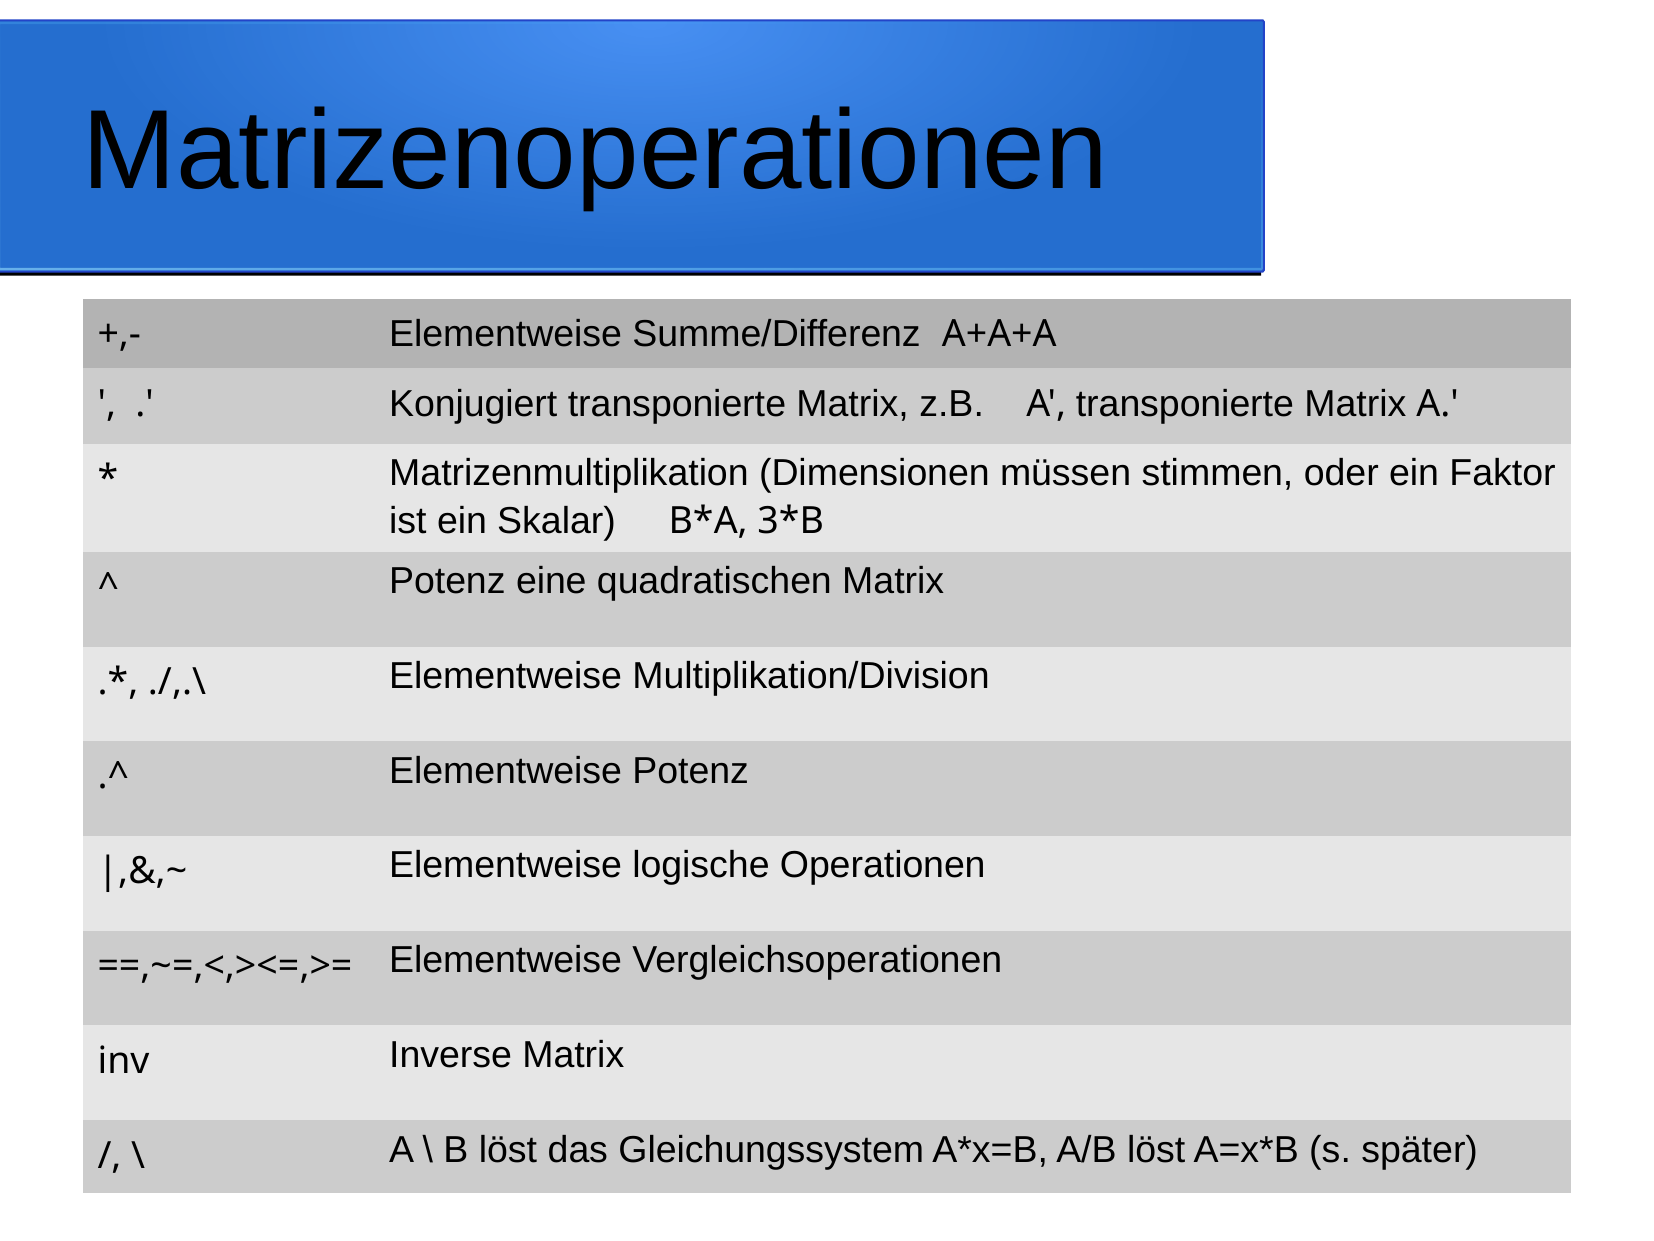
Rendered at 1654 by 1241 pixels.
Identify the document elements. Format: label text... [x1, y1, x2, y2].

table_cell ', .' [83, 368, 374, 444]
table_cell Elementweise Vergleichsoperationen [374, 931, 1571, 1025]
table_header Elementweise Summe/Differenz A+A+A [374, 299, 1571, 368]
table_header +,- [83, 299, 374, 368]
table_cell Potenz eine quadratischen Matrix [374, 552, 1571, 647]
table_cell Konjugiert transponierte Matrix, z.B. A', transponierte Matrix A.' [374, 368, 1571, 444]
table_cell |,&,~ [83, 836, 374, 931]
title Matrizenoperationen [82, 47, 1235, 252]
table_cell inv [83, 1025, 374, 1120]
table_cell .^ [83, 741, 374, 836]
table_cell /, \ [83, 1120, 374, 1193]
table_cell Inverse Matrix [374, 1025, 1571, 1120]
table_cell ==,~=,<,><=,>= [83, 931, 374, 1025]
table_cell A \ B löst das Gleichungssystem A*x=B, A/B löst A=x*B (s. später) [374, 1120, 1571, 1193]
table_cell Elementweise Multiplikation/Division [374, 647, 1571, 741]
table_cell ^ [83, 552, 374, 647]
table_cell Elementweise Potenz [374, 741, 1571, 836]
table_cell .*, ./,.\ [83, 647, 374, 741]
table_cell Matrizenmultiplikation (Dimensionen müssen stimmen, oder ein Faktor ist ein Skalar) B*A, 3*B [374, 444, 1571, 552]
table_cell Elementweise logische Operationen [374, 836, 1571, 931]
table_cell * [83, 444, 374, 552]
